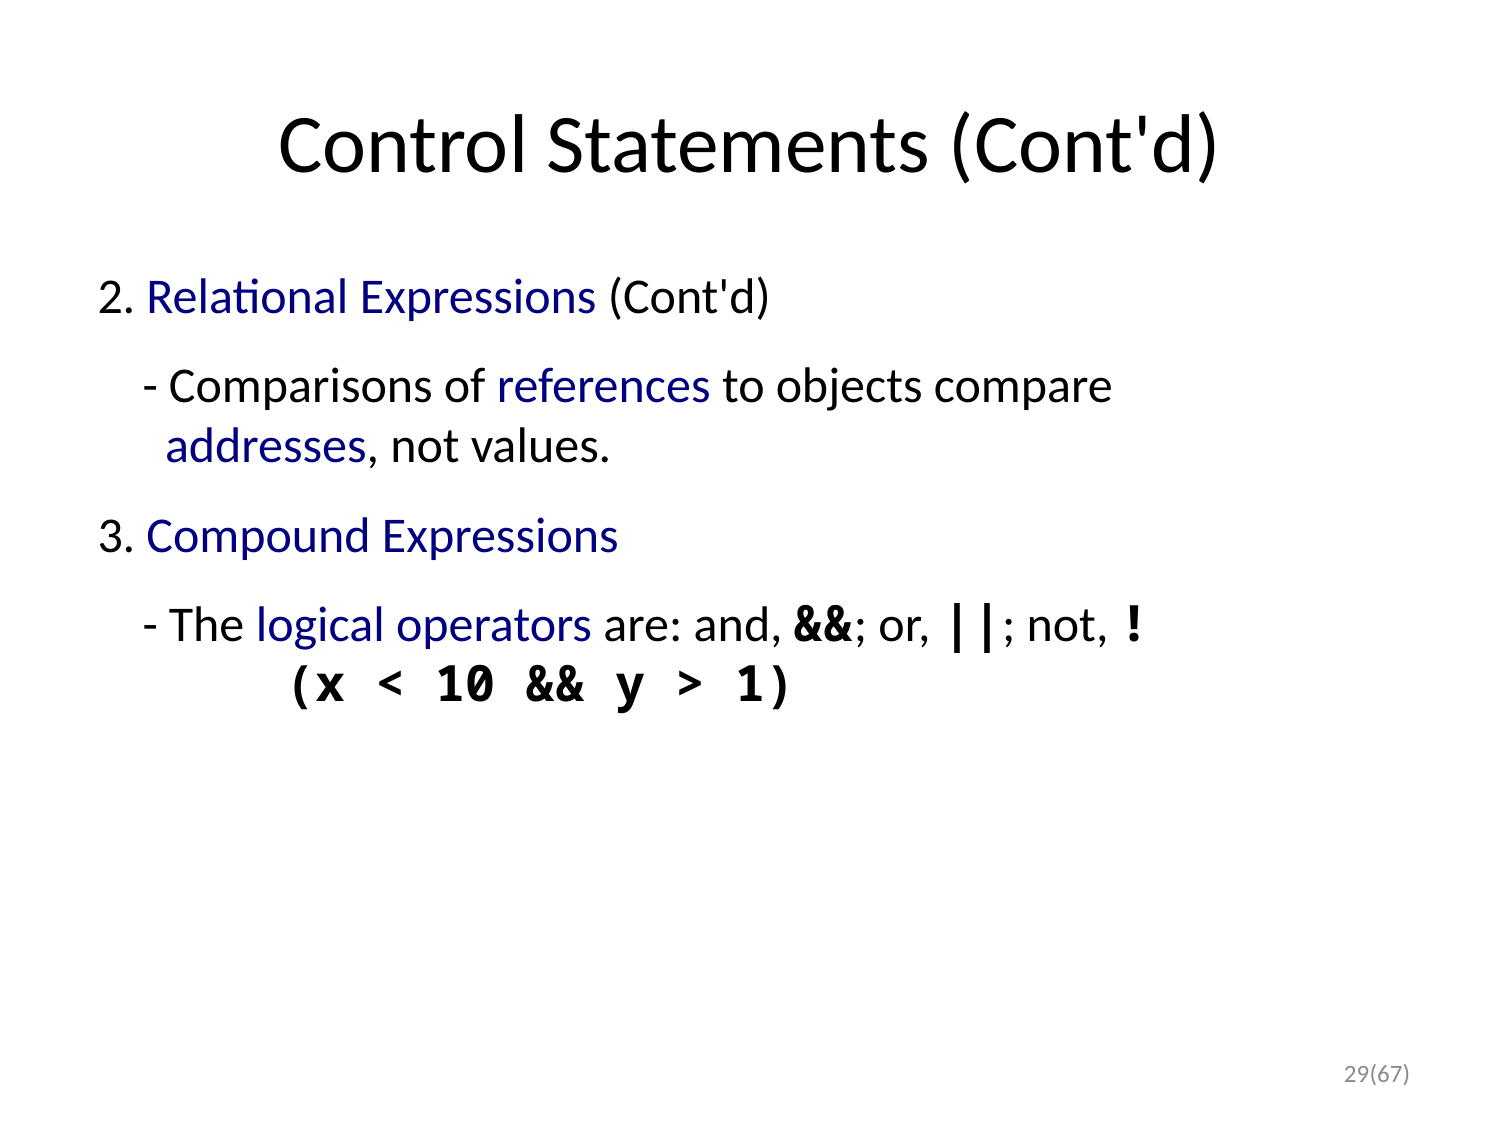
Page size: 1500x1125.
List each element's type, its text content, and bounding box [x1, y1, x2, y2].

list 2. Relational Expressions (Cont'd) - Comparisons of references to objects compare addresses, not values. 3. Compound Expressions - The logical operators are: and, &&; or, ||; not, ! (x < 10 && y > 1) [75, 263, 1425, 1036]
title Control Statements (Cont'd) [75, 45, 1425, 233]
